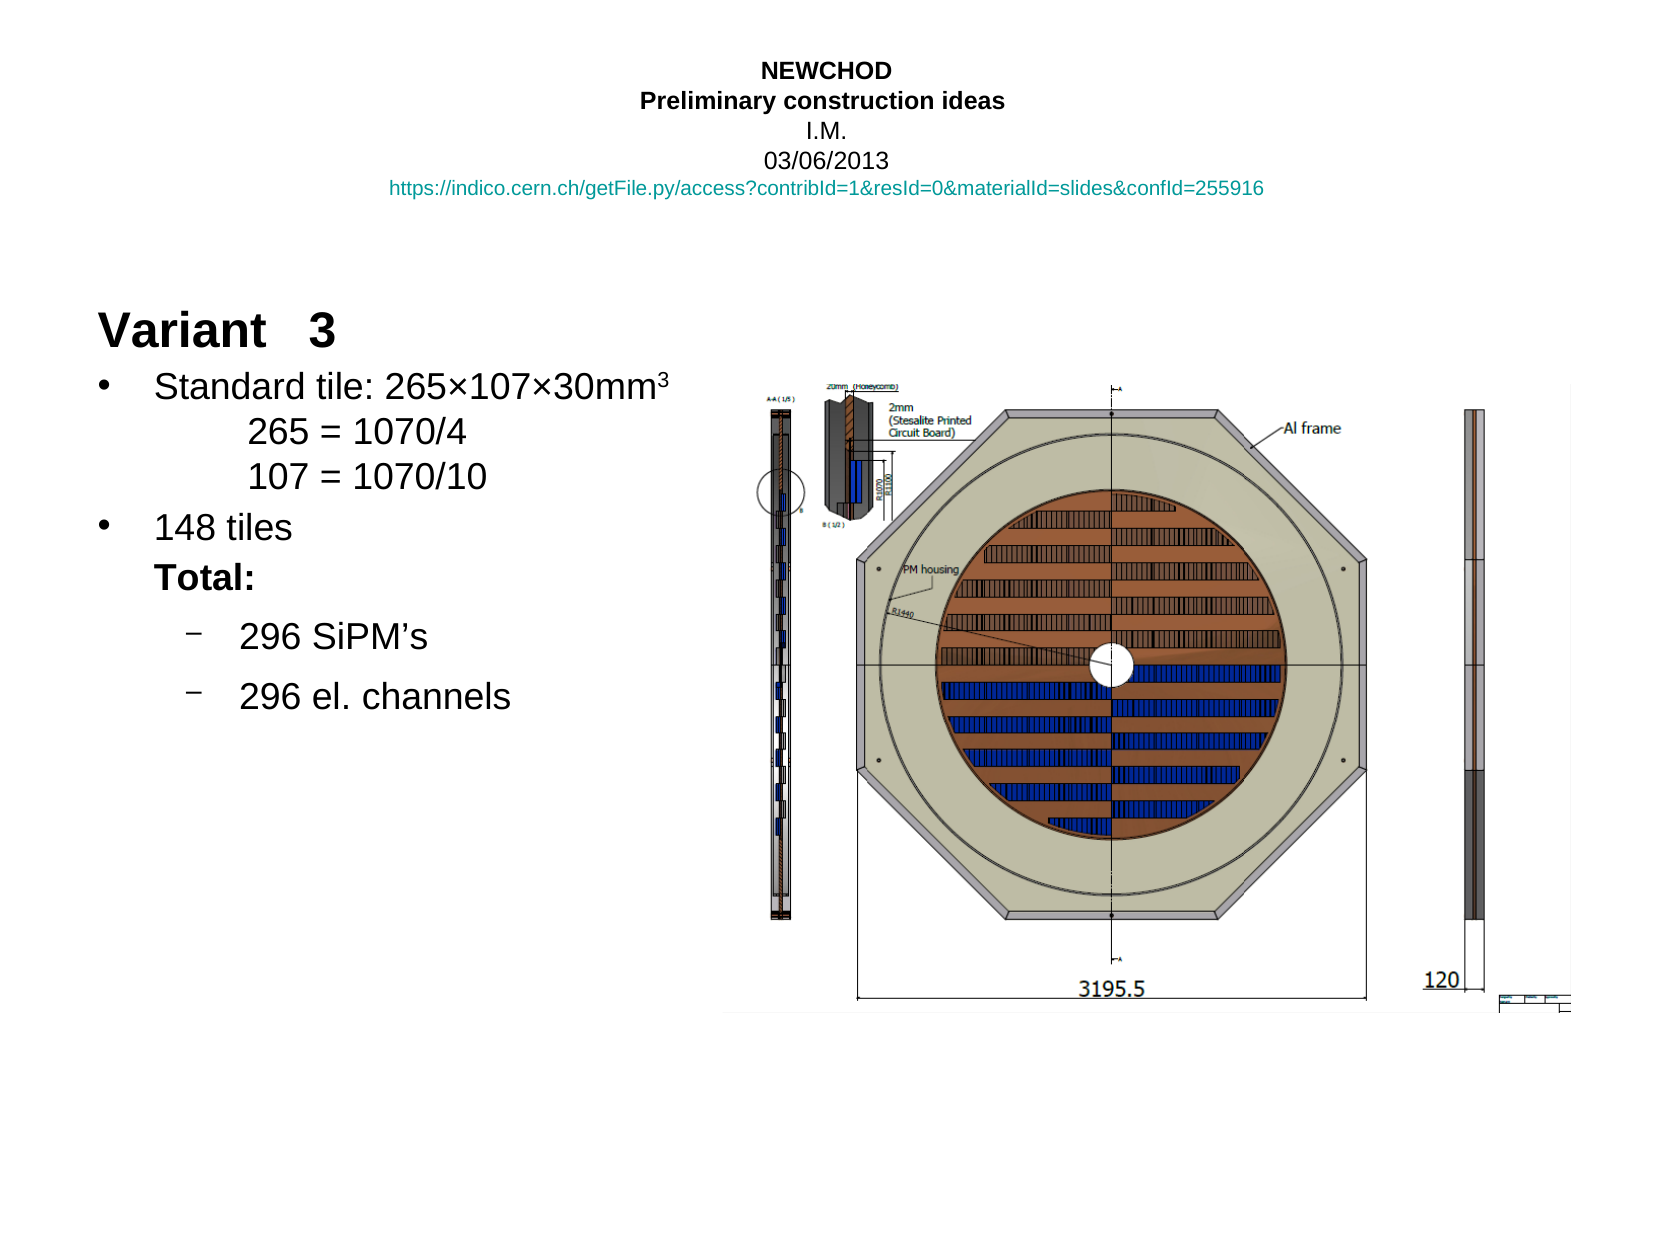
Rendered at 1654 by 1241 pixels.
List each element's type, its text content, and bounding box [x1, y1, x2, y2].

title NEWCHOD Preliminary construction ideas I.M. 03/06/2013 https://indico.cern.ch/getFile.py/access?contribId=1&resId=0&materialId=slides&confId=255916 [82, 37, 1571, 242]
picture [722, 384, 1571, 1013]
list Variant 3 Standard tile: 265×107×30mm3 265 = 1070/4 107 = 1070/10 148 tiles Total: 296 SiPM’s 296 el. channels [82, 289, 697, 1108]
